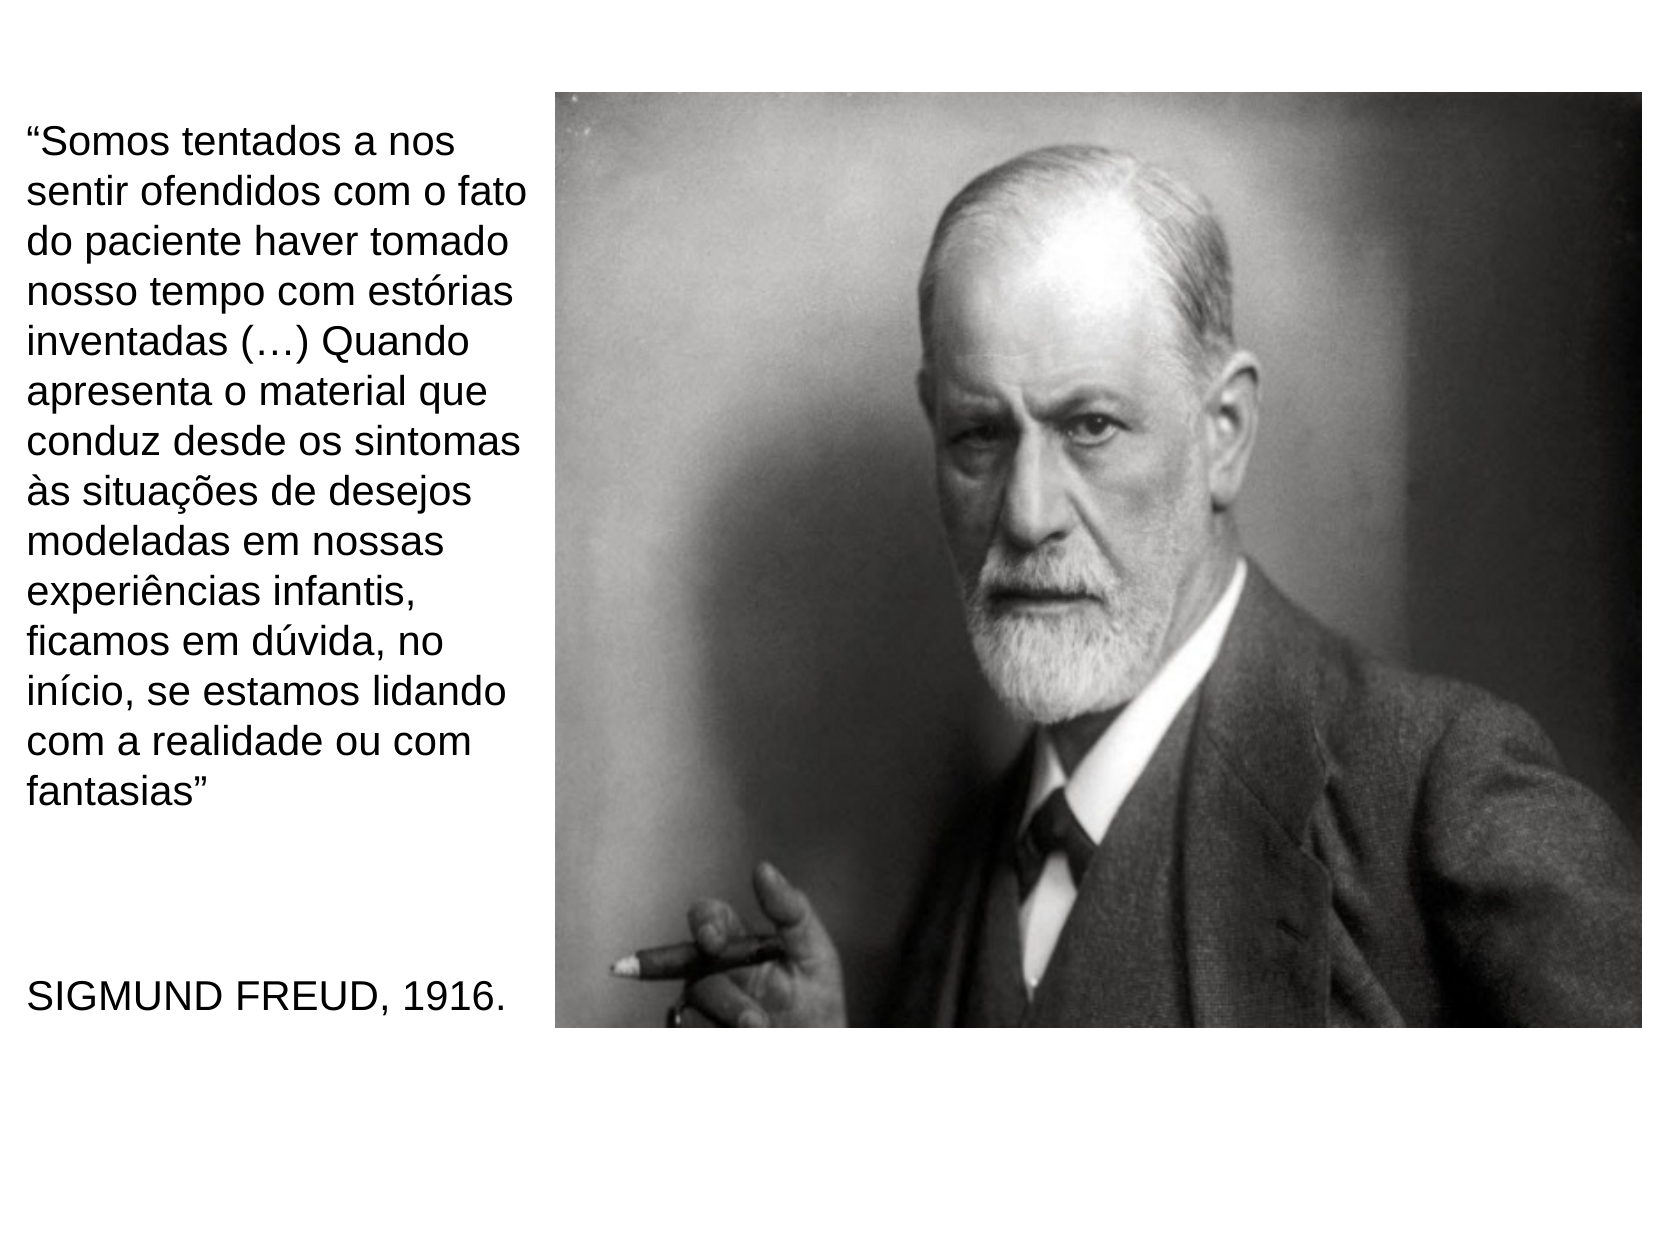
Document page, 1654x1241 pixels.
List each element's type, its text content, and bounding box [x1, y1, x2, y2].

picture [555, 92, 1642, 1028]
text_box “Somos tentados a nos sentir ofendidos com o fato do paciente haver tomado nosso tempo com estórias inventadas (…) Quando apresenta o material que conduz desde os sintomas às situações de desejos modeladas em nossas experiências infantis, ficamos em dúvida, no início, se estamos lidando com a realidade ou com fantasias” SIGMUND FREUD, 1916. [11, 106, 555, 1027]
